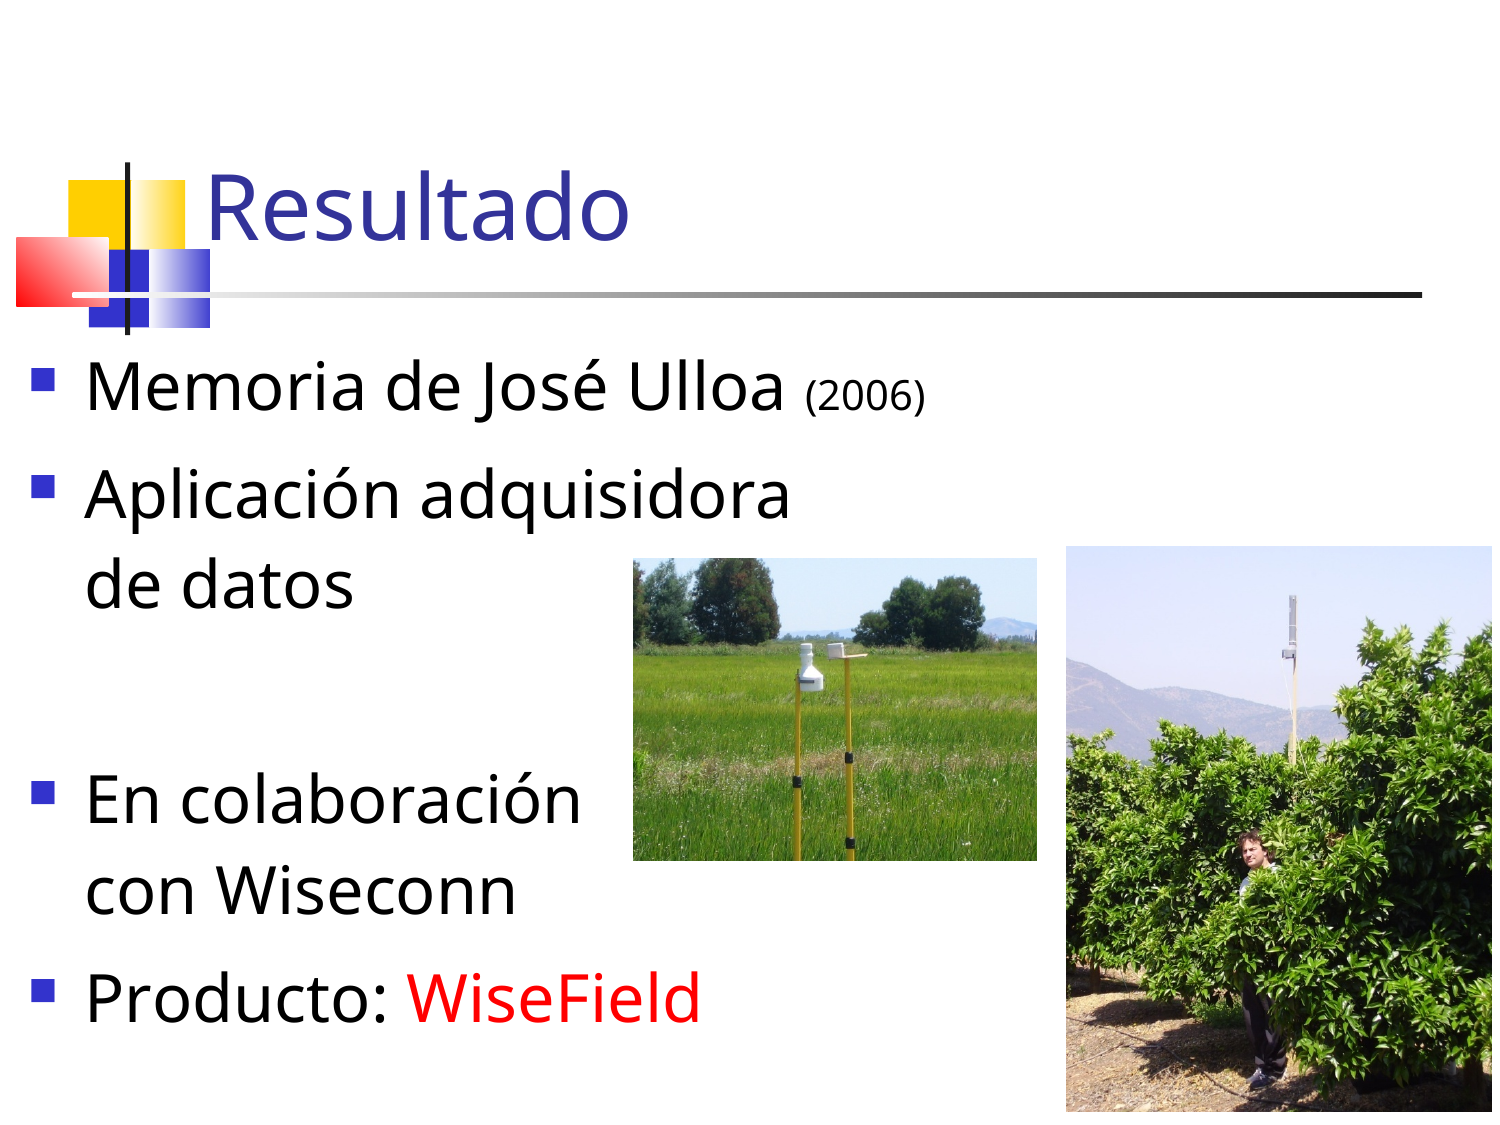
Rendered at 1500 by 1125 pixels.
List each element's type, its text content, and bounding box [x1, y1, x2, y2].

picture [1066, 546, 1492, 1112]
list Memoria de José Ulloa (2006) Aplicación adquisidora de datos En colaboración con Wiseconn Producto: WiseField [13, 332, 1292, 1013]
picture [633, 558, 1037, 861]
title Resultado [188, 35, 1269, 276]
